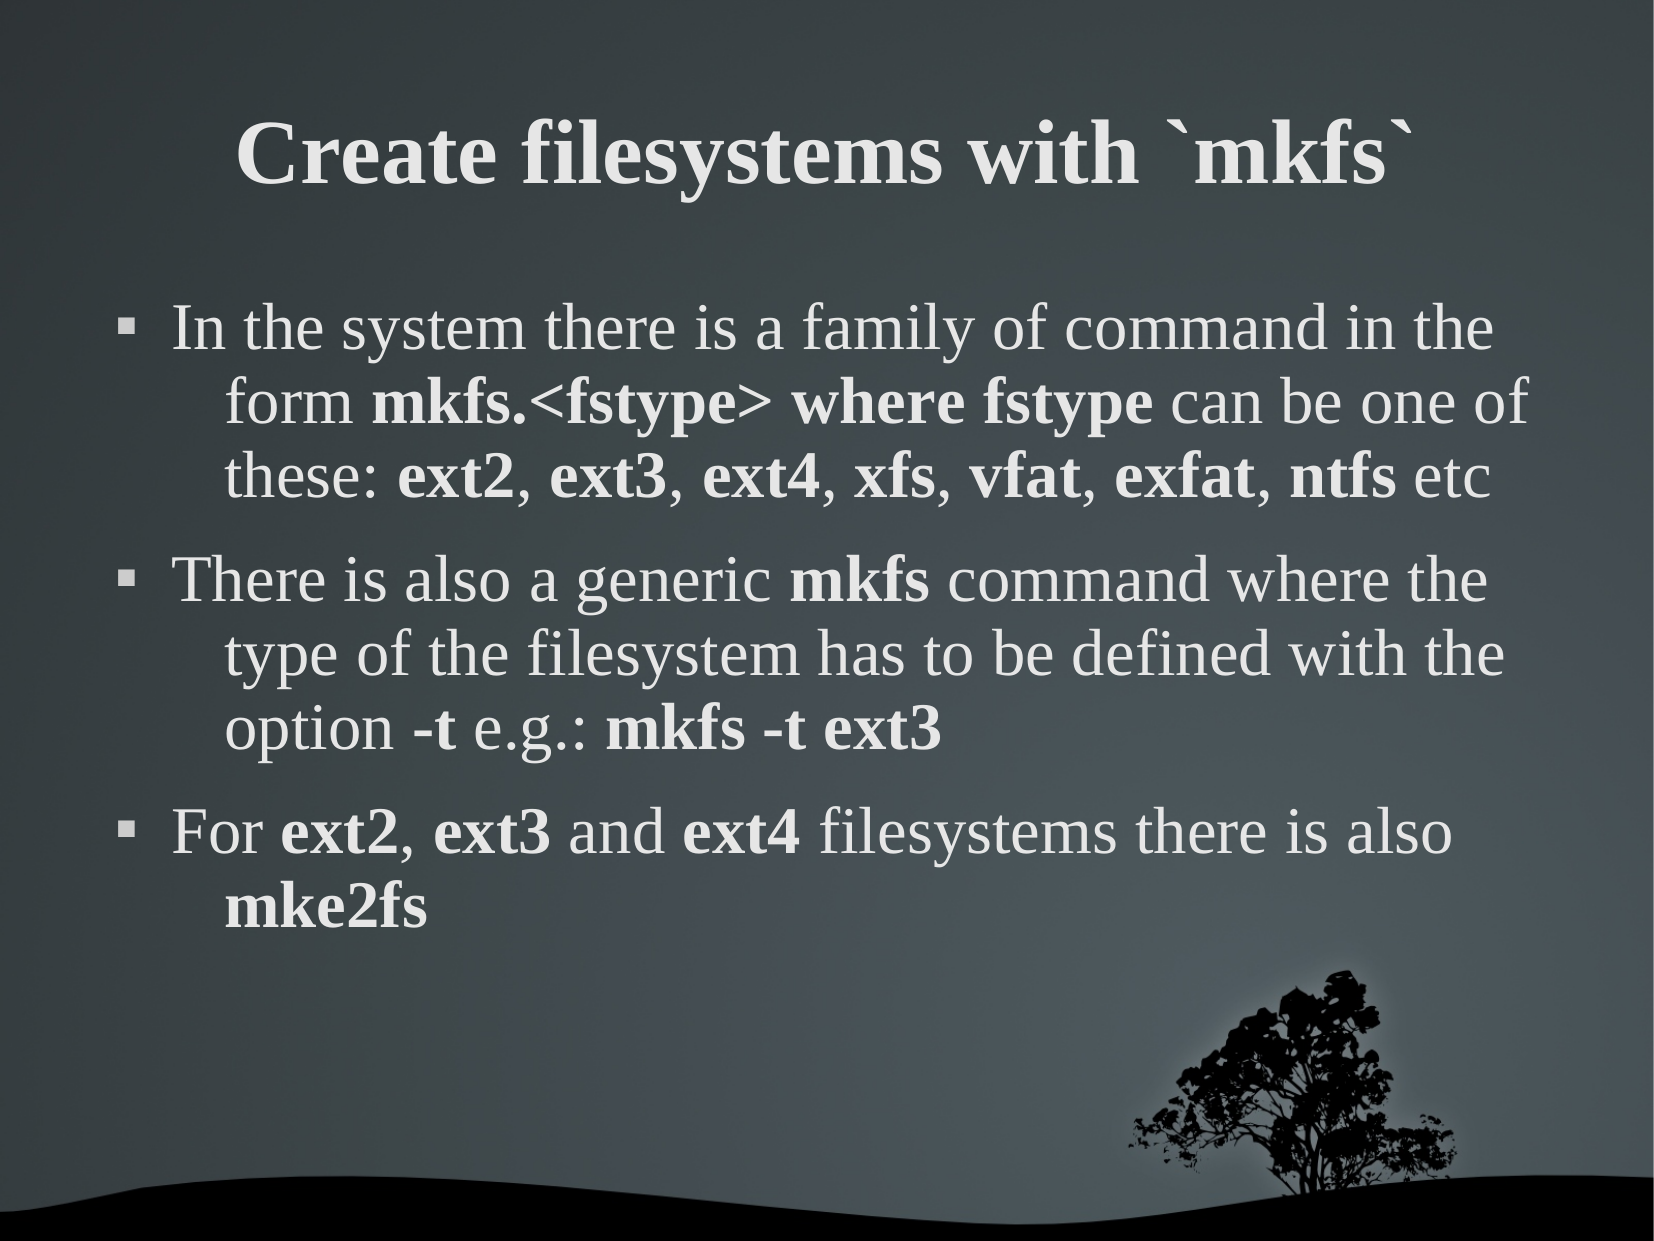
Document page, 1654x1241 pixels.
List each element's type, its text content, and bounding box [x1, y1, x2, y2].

list In the system there is a family of command in the form mkfs.<fstype> where fstype can be one of these: ext2, ext3, ext4, xfs, vfat, exfat, ntfs etc There is also a generic mkfs command where the type of the filesystem has to be defined with the option -t e.g.: mkfs -t ext3 For ext2, ext3 and ext4 filesystems there is also mke2fs [82, 290, 1571, 1122]
title Create filesystems with `mkfs` [82, 33, 1571, 273]
picture [0, 0, 1654, 1241]
